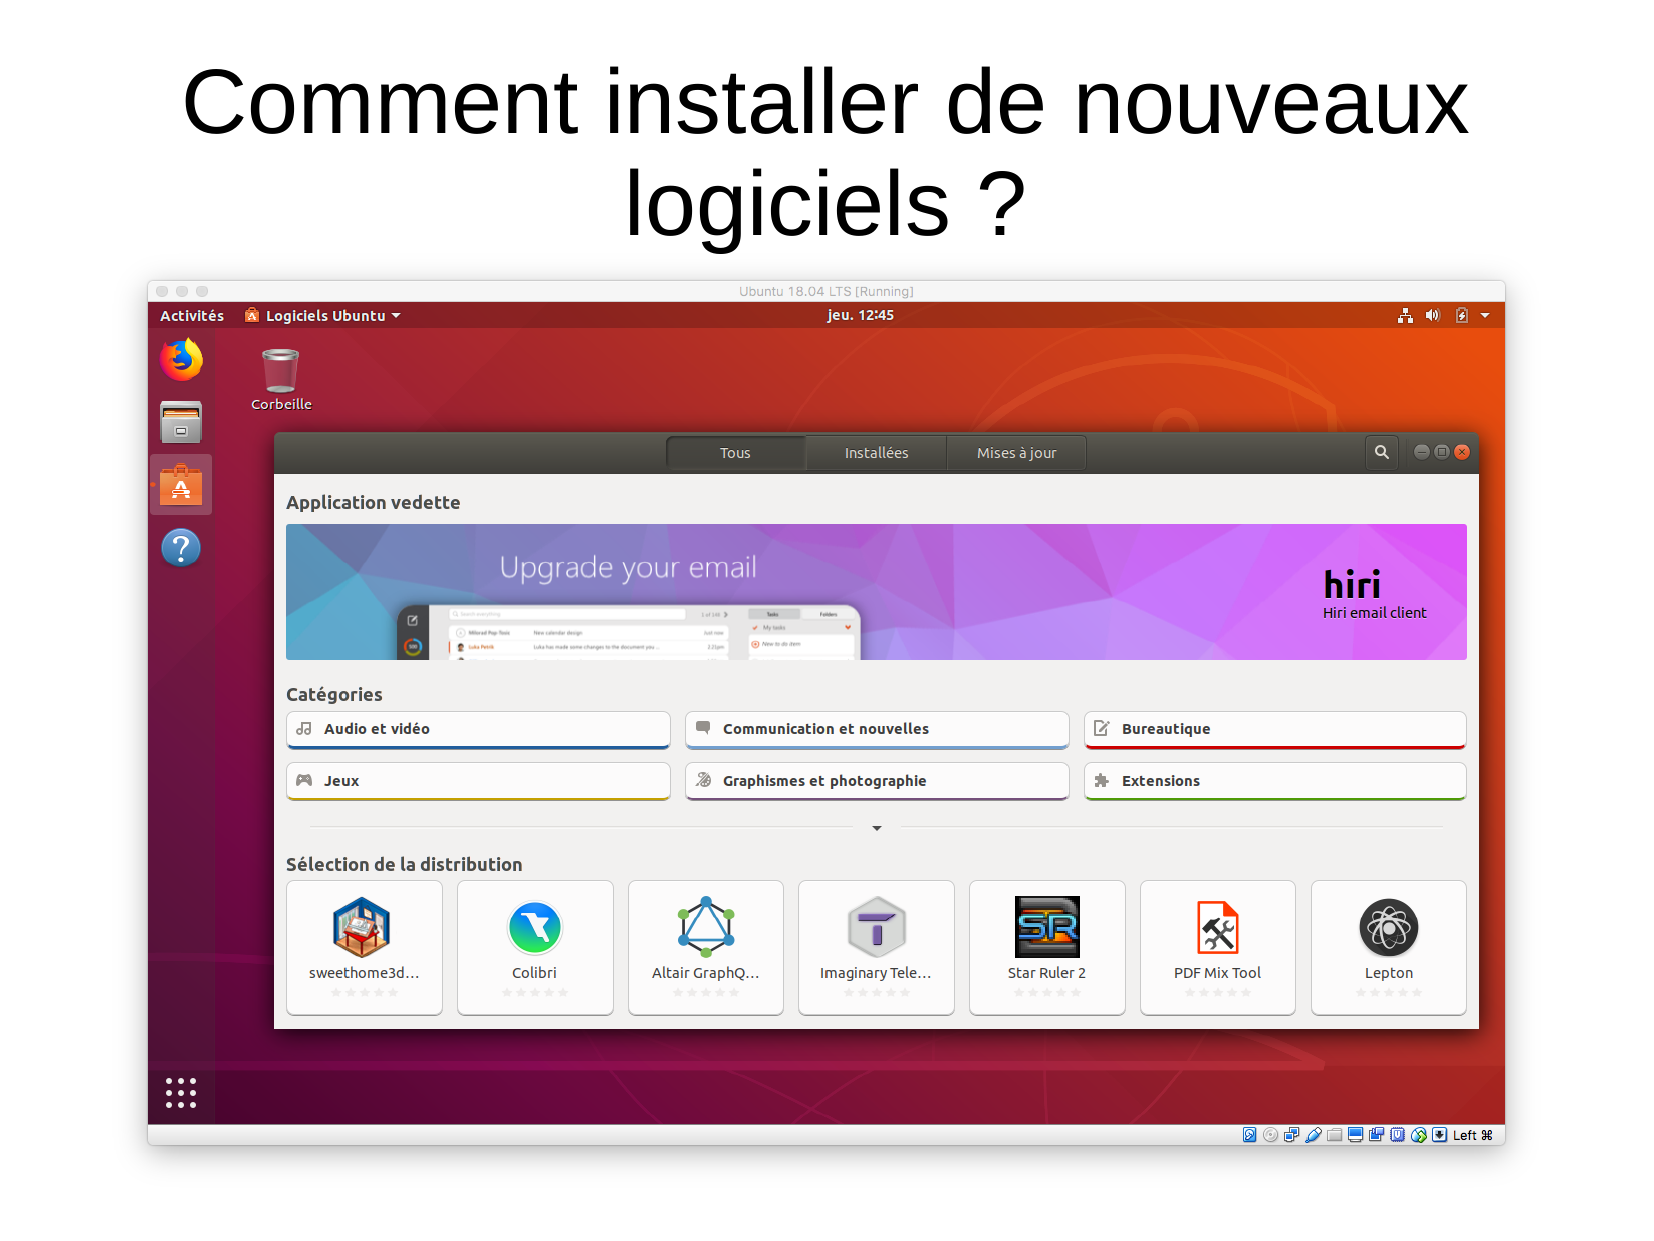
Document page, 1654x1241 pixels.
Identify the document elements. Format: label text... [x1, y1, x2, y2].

title Comment installer de nouveaux logiciels ? [82, 49, 1571, 257]
picture [106, 247, 1548, 1193]
